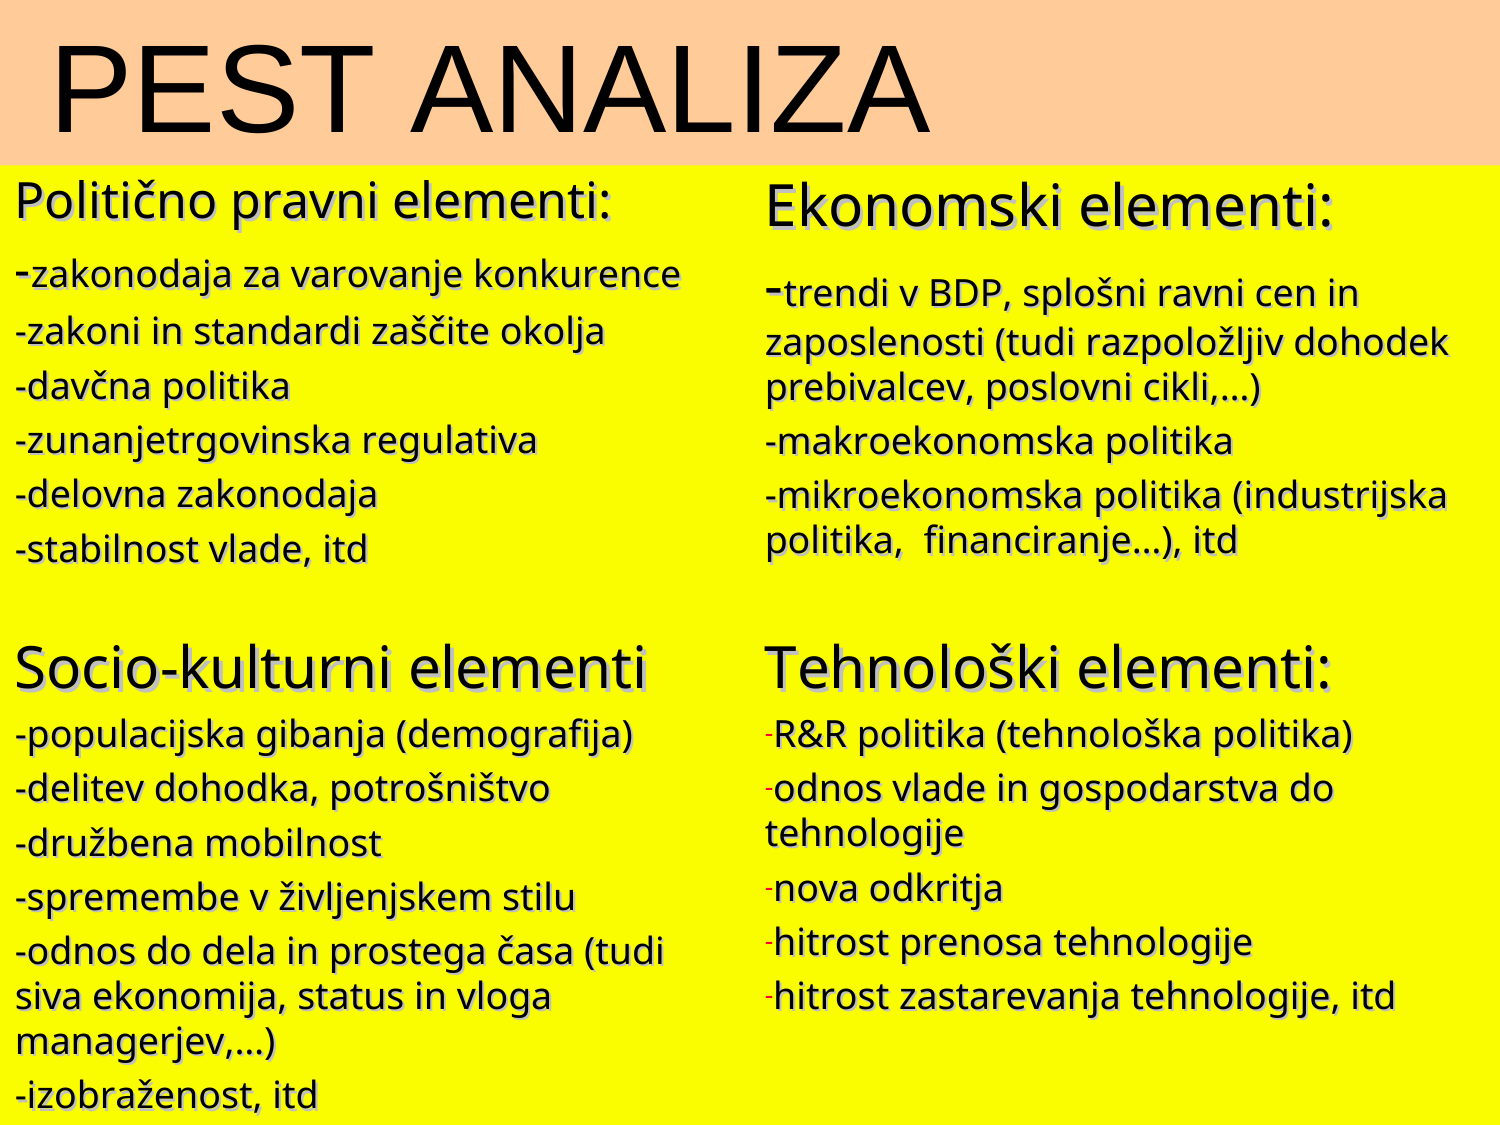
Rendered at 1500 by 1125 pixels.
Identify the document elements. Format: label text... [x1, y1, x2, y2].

text_box PEST ANALIZA [0, 0, 1500, 166]
table_cell Socio-kulturni elementi -populacijska gibanja (demografija) -delitev dohodka, potrošništvo -družbena mobilnost -spremembe v življenjskem stilu -odnos do dela in prostega časa (tudi siva ekonomija, status in vloga managerjev,…) -izobraženost, itd [0, 623, 750, 1125]
table_header Politično pravni elementi: -zakonodaja za varovanje konkurence -zakoni in standardi zaščite okolja -davčna politika -zunanjetrgovinska regulativa -delovna zakonodaja -stabilnost vlade, itd [0, 166, 750, 623]
table_header Ekonomski elementi: -trendi v BDP, splošni ravni cen in zaposlenosti (tudi razpoložljiv dohodek prebivalcev, poslovni cikli,…) -makroekonomska politika -mikroekonomska politika (industrijska politika, financiranje…), itd [750, 166, 1500, 623]
table_cell Tehnološki elementi: R&R politika (tehnološka politika) odnos vlade in gospodarstva do tehnologije nova odkritja hitrost prenosa tehnologije hitrost zastarevanja tehnologije, itd [750, 623, 1500, 1125]
